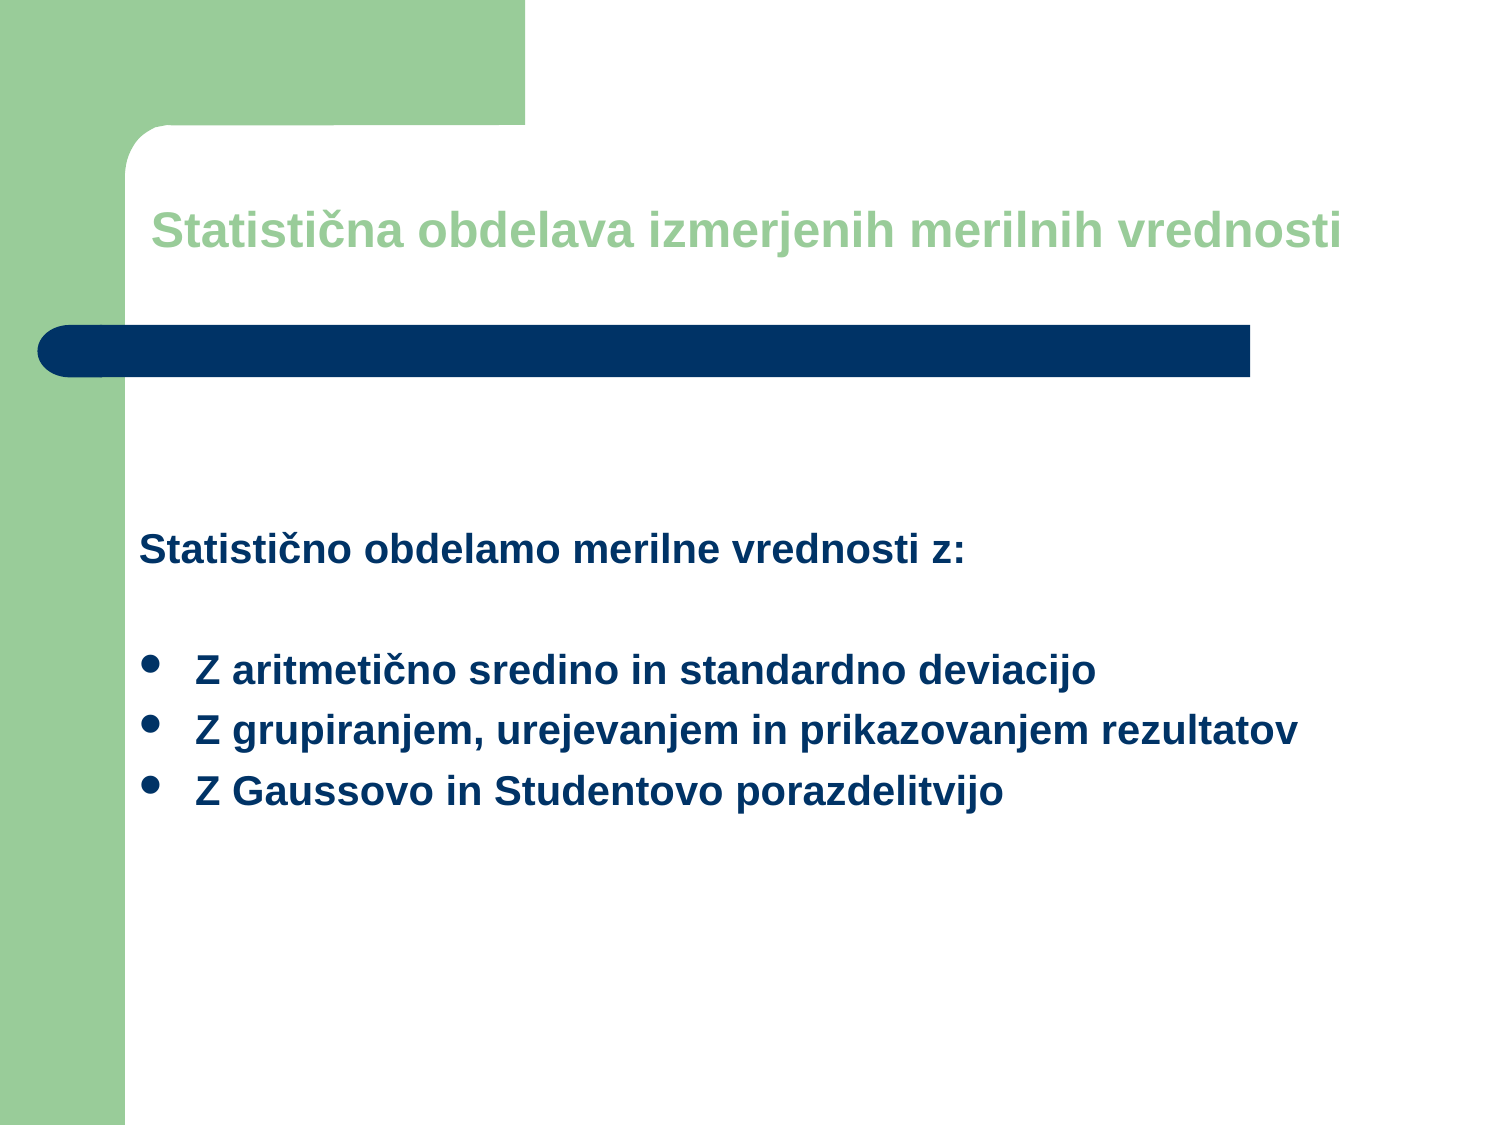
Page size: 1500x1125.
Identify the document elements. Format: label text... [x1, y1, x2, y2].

list Statistično obdelamo merilne vrednosti z: Z aritmetično sredino in standardno deviacijo Z grupiranjem, urejevanjem in prikazovanjem rezultatov Z Gaussovo in Studentovo porazdelitvijo [123, 514, 1386, 1125]
title Statistična obdelava izmerjenih merilnih vrednosti [135, 101, 1413, 266]
